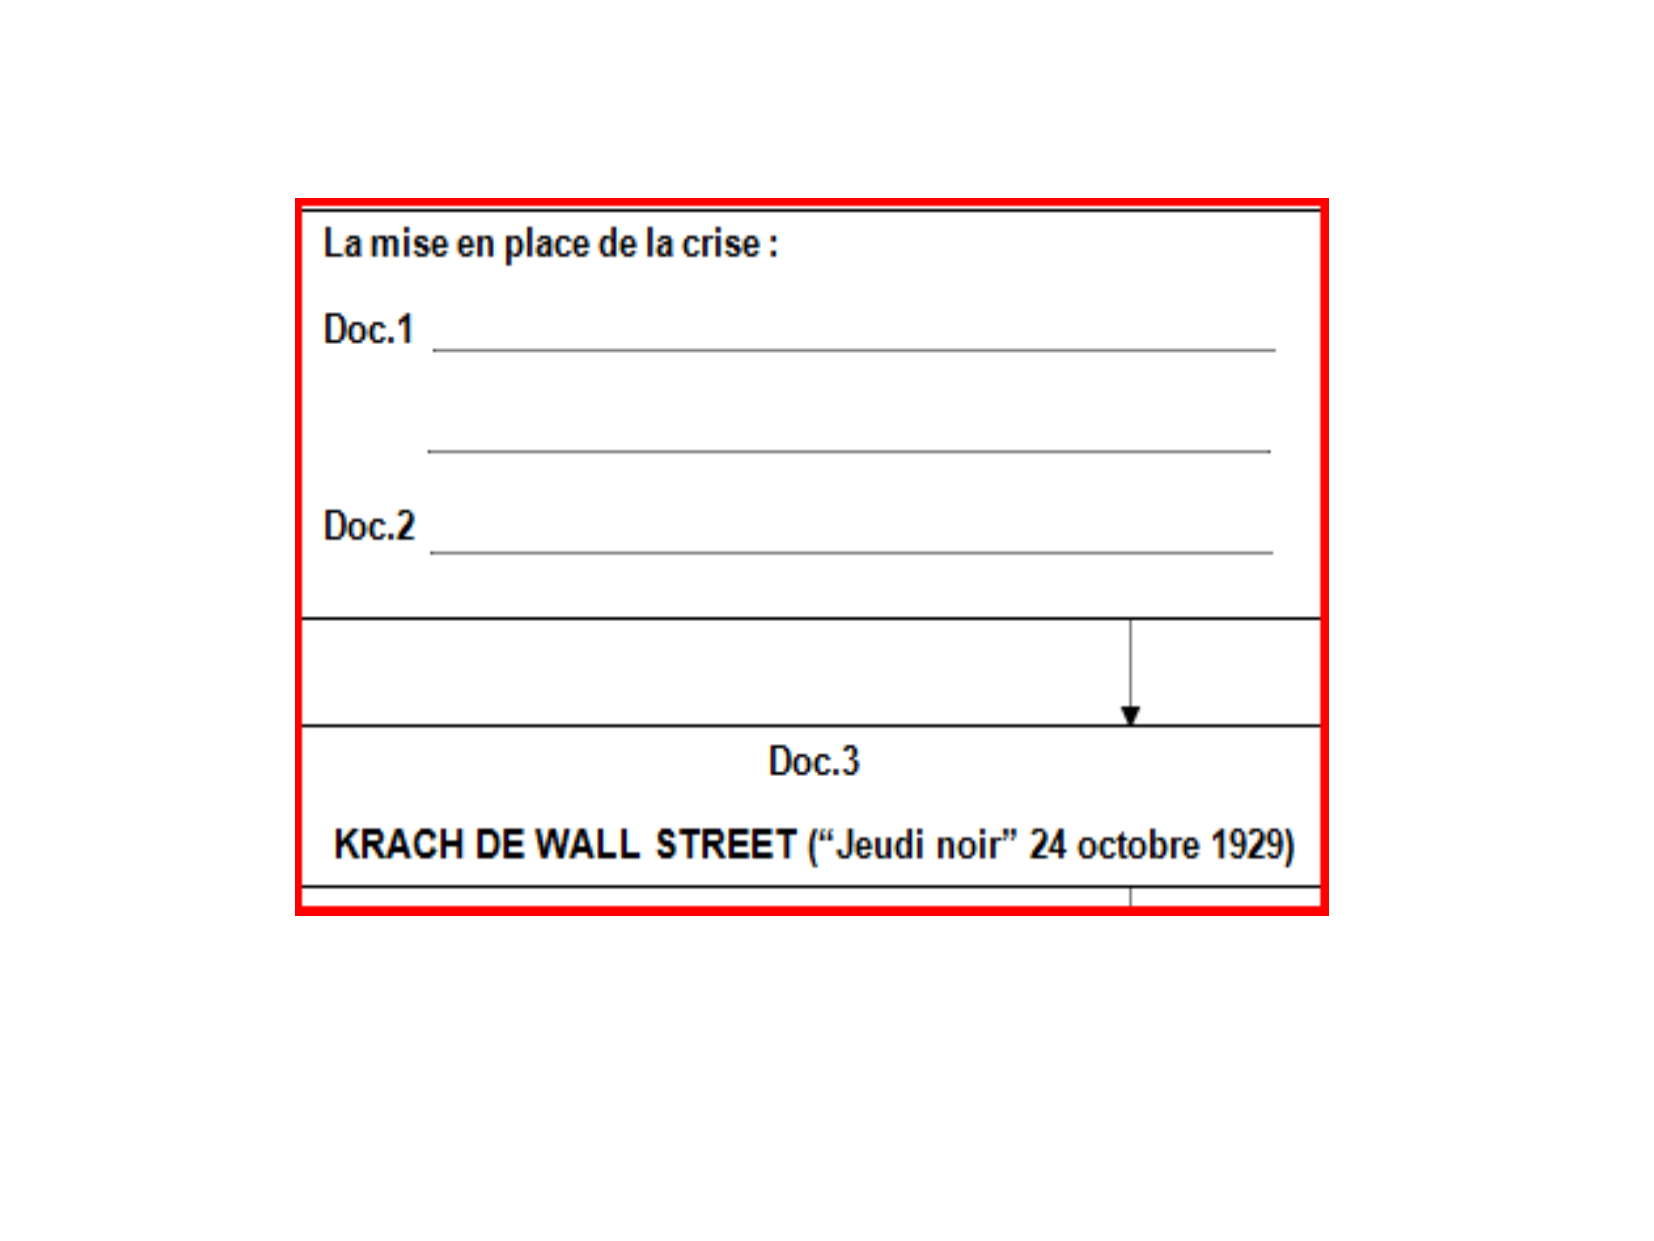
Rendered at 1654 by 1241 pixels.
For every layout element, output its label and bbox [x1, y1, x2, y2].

picture [295, 198, 1329, 916]
